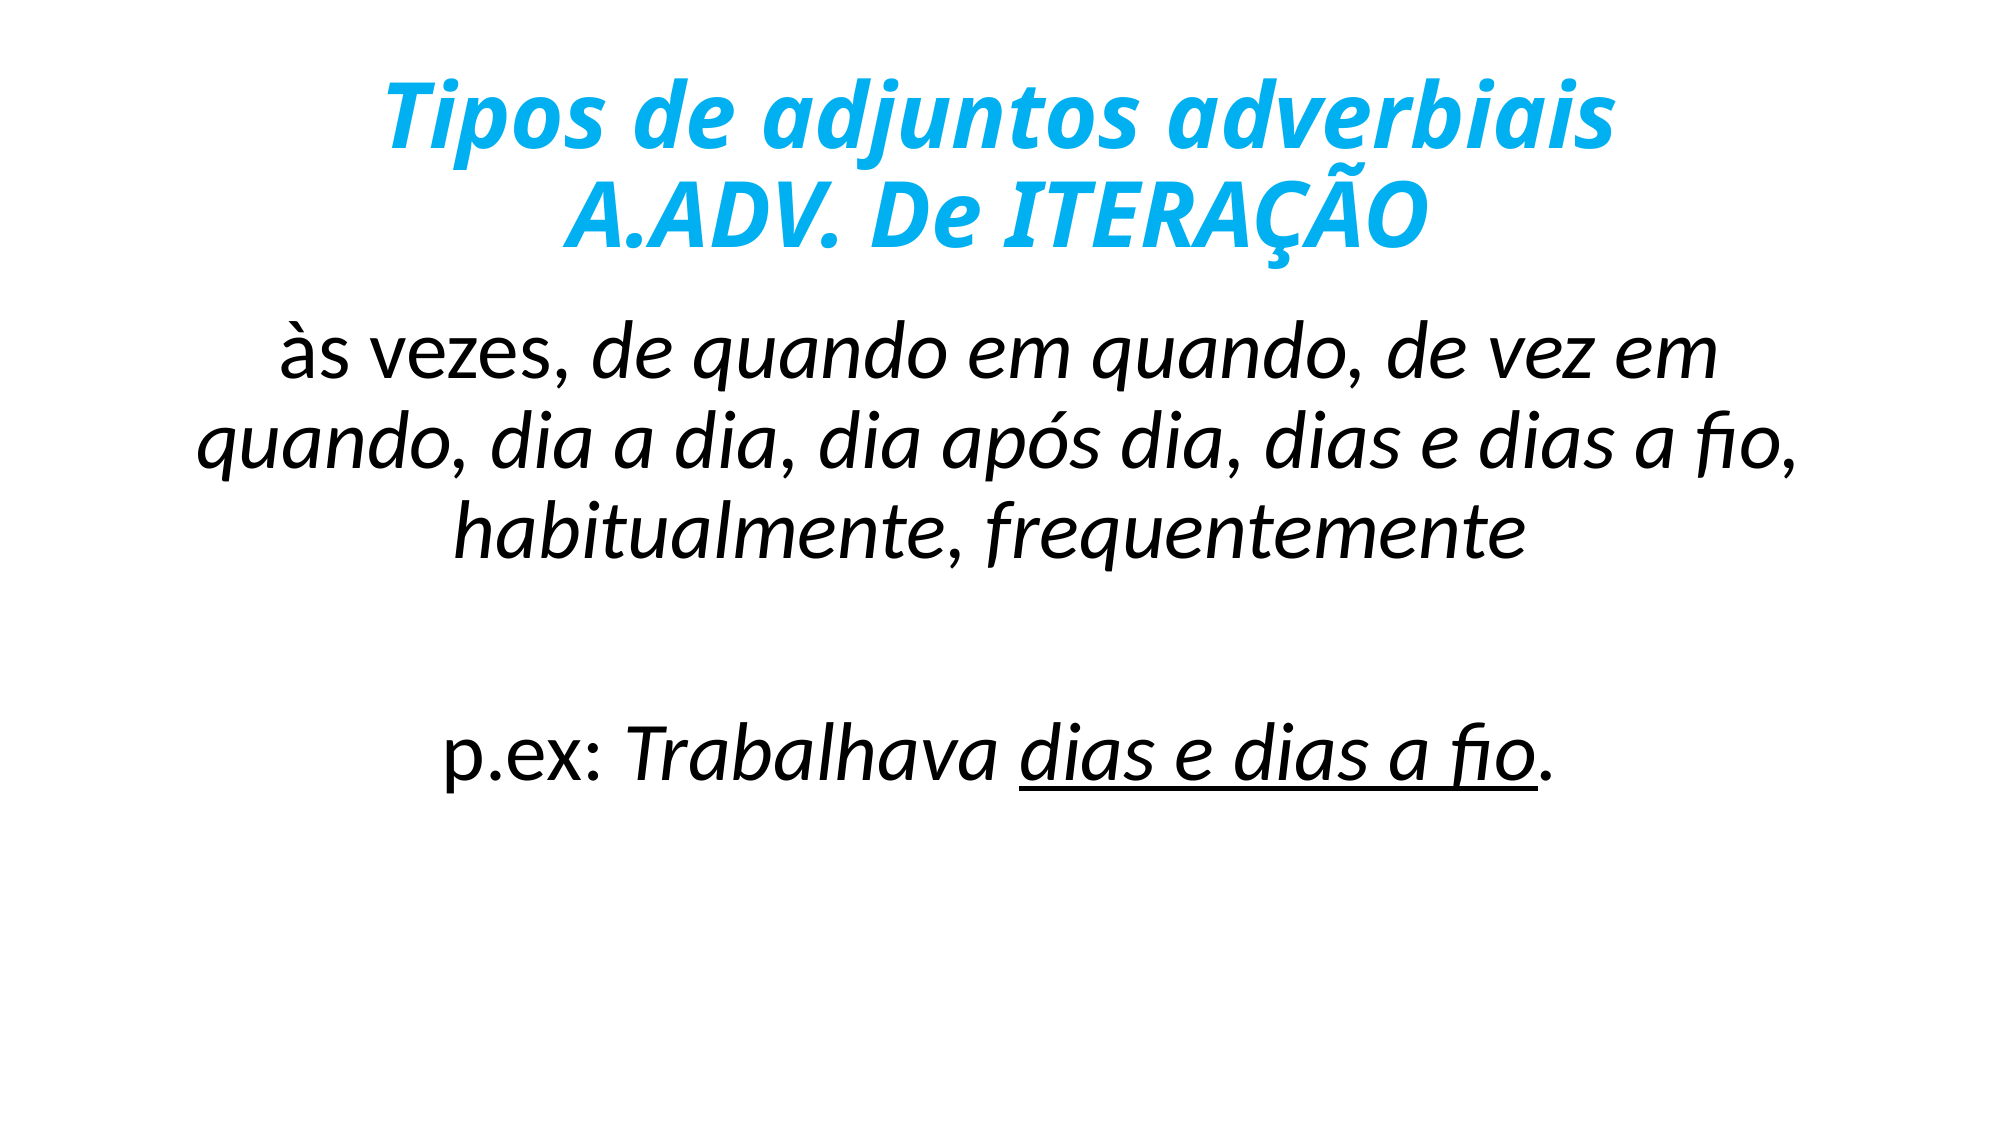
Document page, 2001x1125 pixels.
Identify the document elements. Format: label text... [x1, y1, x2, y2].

list às vezes, de quando em quando, de vez em quando, dia a dia, dia após dia, dias e dias a fio, habitualmente, frequentemente p.ex: Trabalhava dias e dias a fio. [137, 299, 1863, 1014]
title Tipos de adjuntos adverbiais A.ADV. De ITERAÇÃO [137, 59, 1863, 278]
